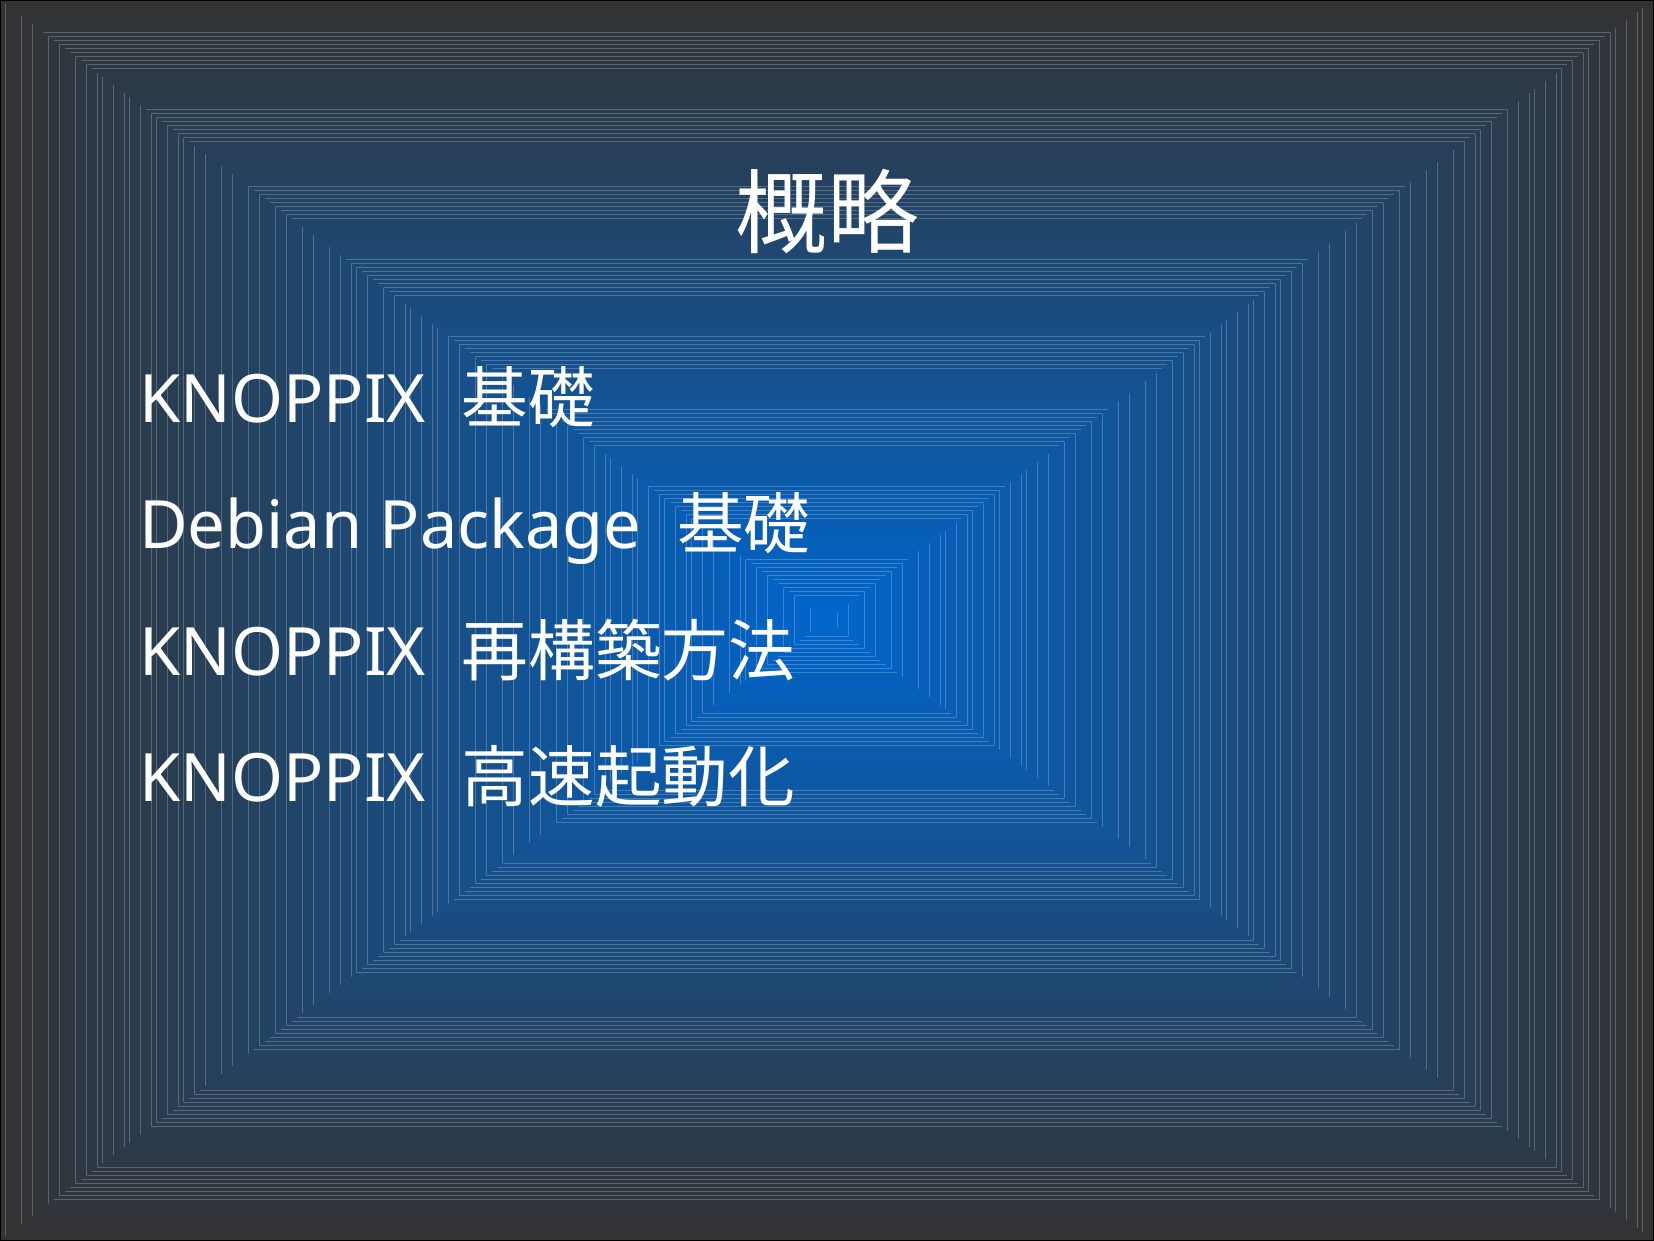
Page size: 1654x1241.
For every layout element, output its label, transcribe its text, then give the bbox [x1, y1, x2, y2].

list KNOPPIX 基礎 Debian Package 基礎 KNOPPIX 再構築方法 KNOPPIX 高速起動化 [121, 344, 1534, 1127]
title 概略 [121, 102, 1534, 311]
